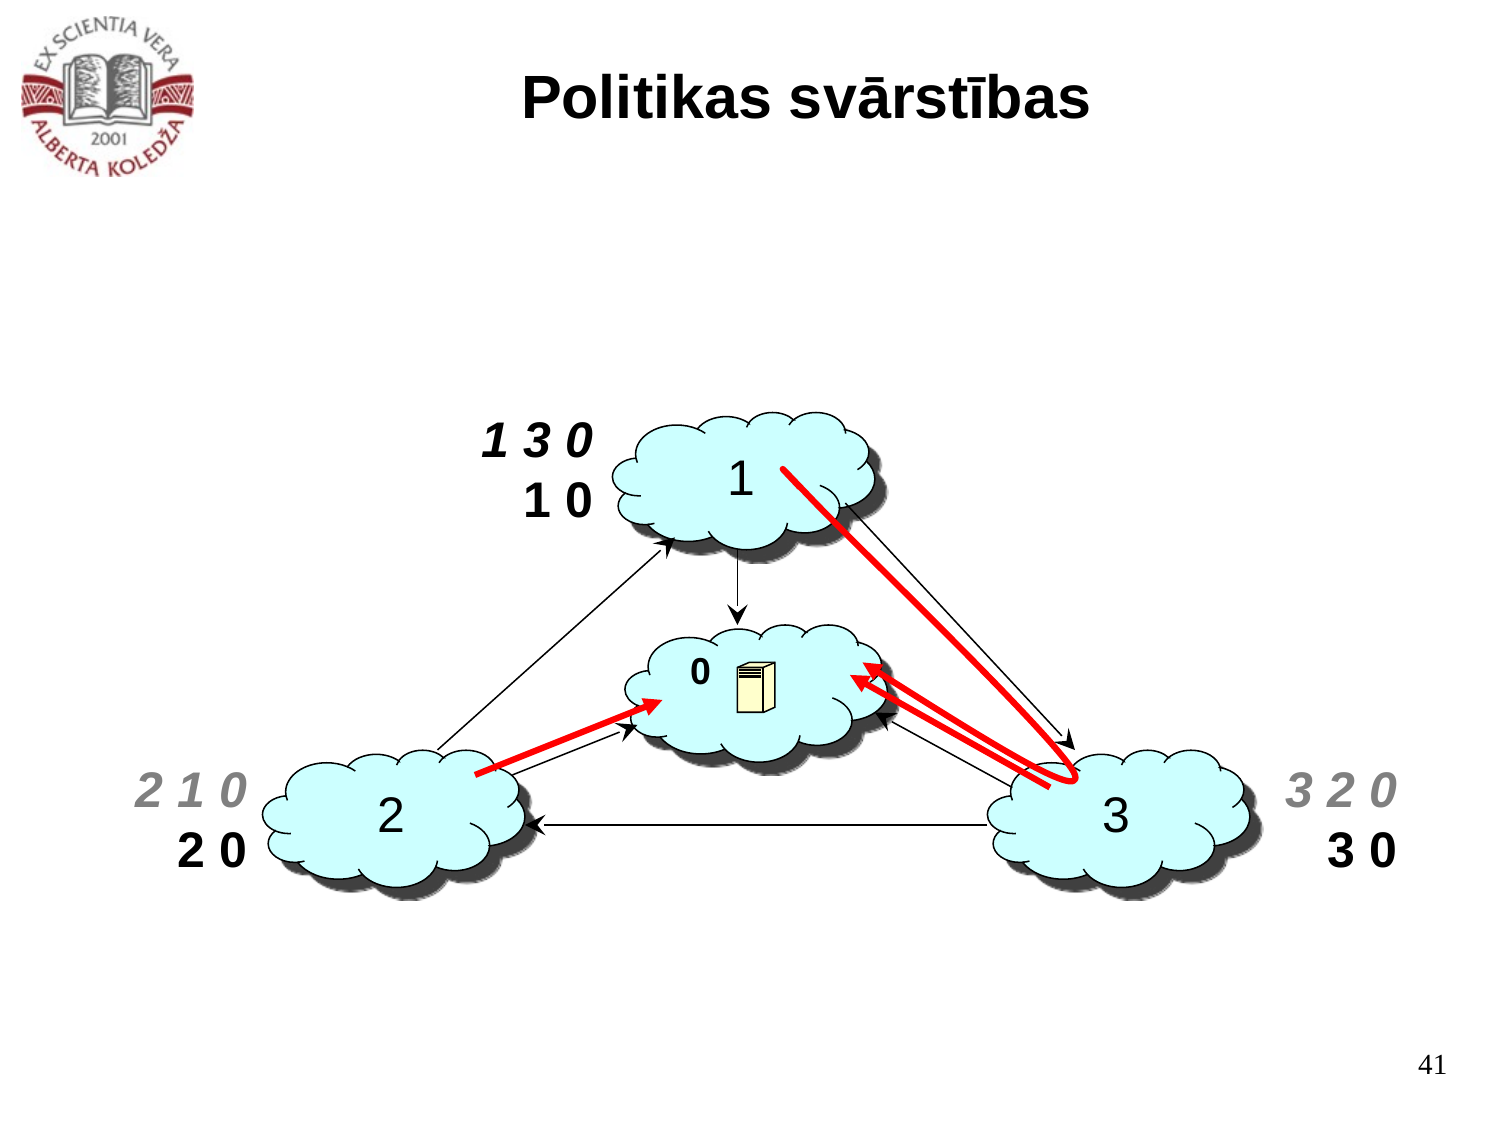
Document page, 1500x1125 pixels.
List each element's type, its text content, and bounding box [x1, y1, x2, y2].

text_box [869, 676, 888, 692]
text_box 1 [712, 437, 771, 513]
text_box 0 [675, 639, 726, 701]
text_box [1038, 762, 1071, 778]
picture [21, 16, 194, 177]
text_box [612, 412, 875, 550]
text_box [262, 750, 525, 888]
text_box 2 [362, 774, 421, 851]
text_box 2 1 0 2 0 [120, 749, 262, 886]
text_box 1 3 0 1 0 [466, 399, 608, 536]
text_box 3 [1087, 774, 1146, 851]
title Politikas svārstības [187, 44, 1425, 150]
text_box [624, 624, 886, 763]
text_box <skaitlis> [1312, 1037, 1463, 1101]
text_box 3 2 0 3 0 [1270, 749, 1412, 886]
text_box [987, 750, 1250, 888]
